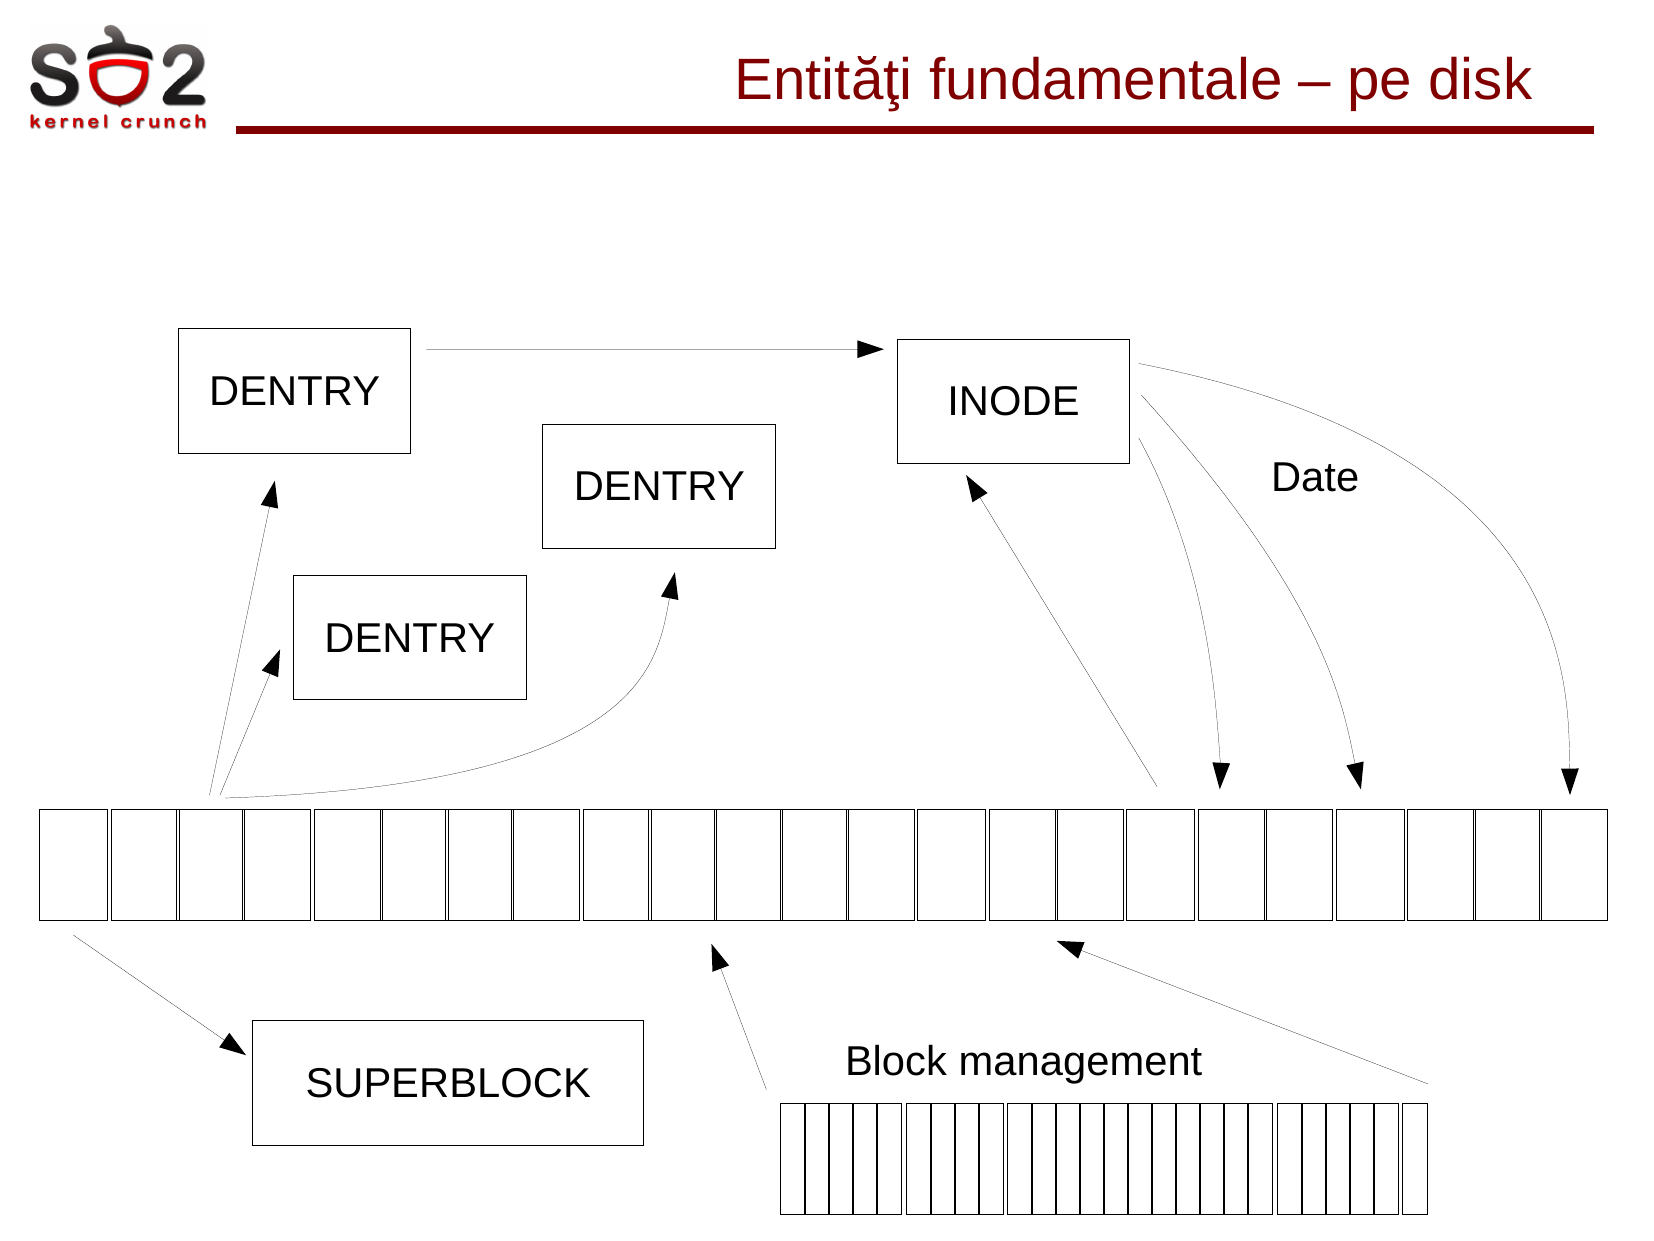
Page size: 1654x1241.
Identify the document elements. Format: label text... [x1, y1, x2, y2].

text_box DENTRY [293, 575, 527, 700]
text_box DENTRY [542, 424, 776, 549]
picture [29, 23, 121, 130]
text_box INODE [897, 339, 1130, 464]
text_box Block management [830, 1030, 1294, 1109]
text_box SUPERBLOCK [252, 1020, 644, 1146]
text_box DENTRY [178, 328, 411, 454]
title Entităţi fundamentale – pe disk [121, 11, 1534, 148]
text_box Date [1256, 446, 1393, 525]
